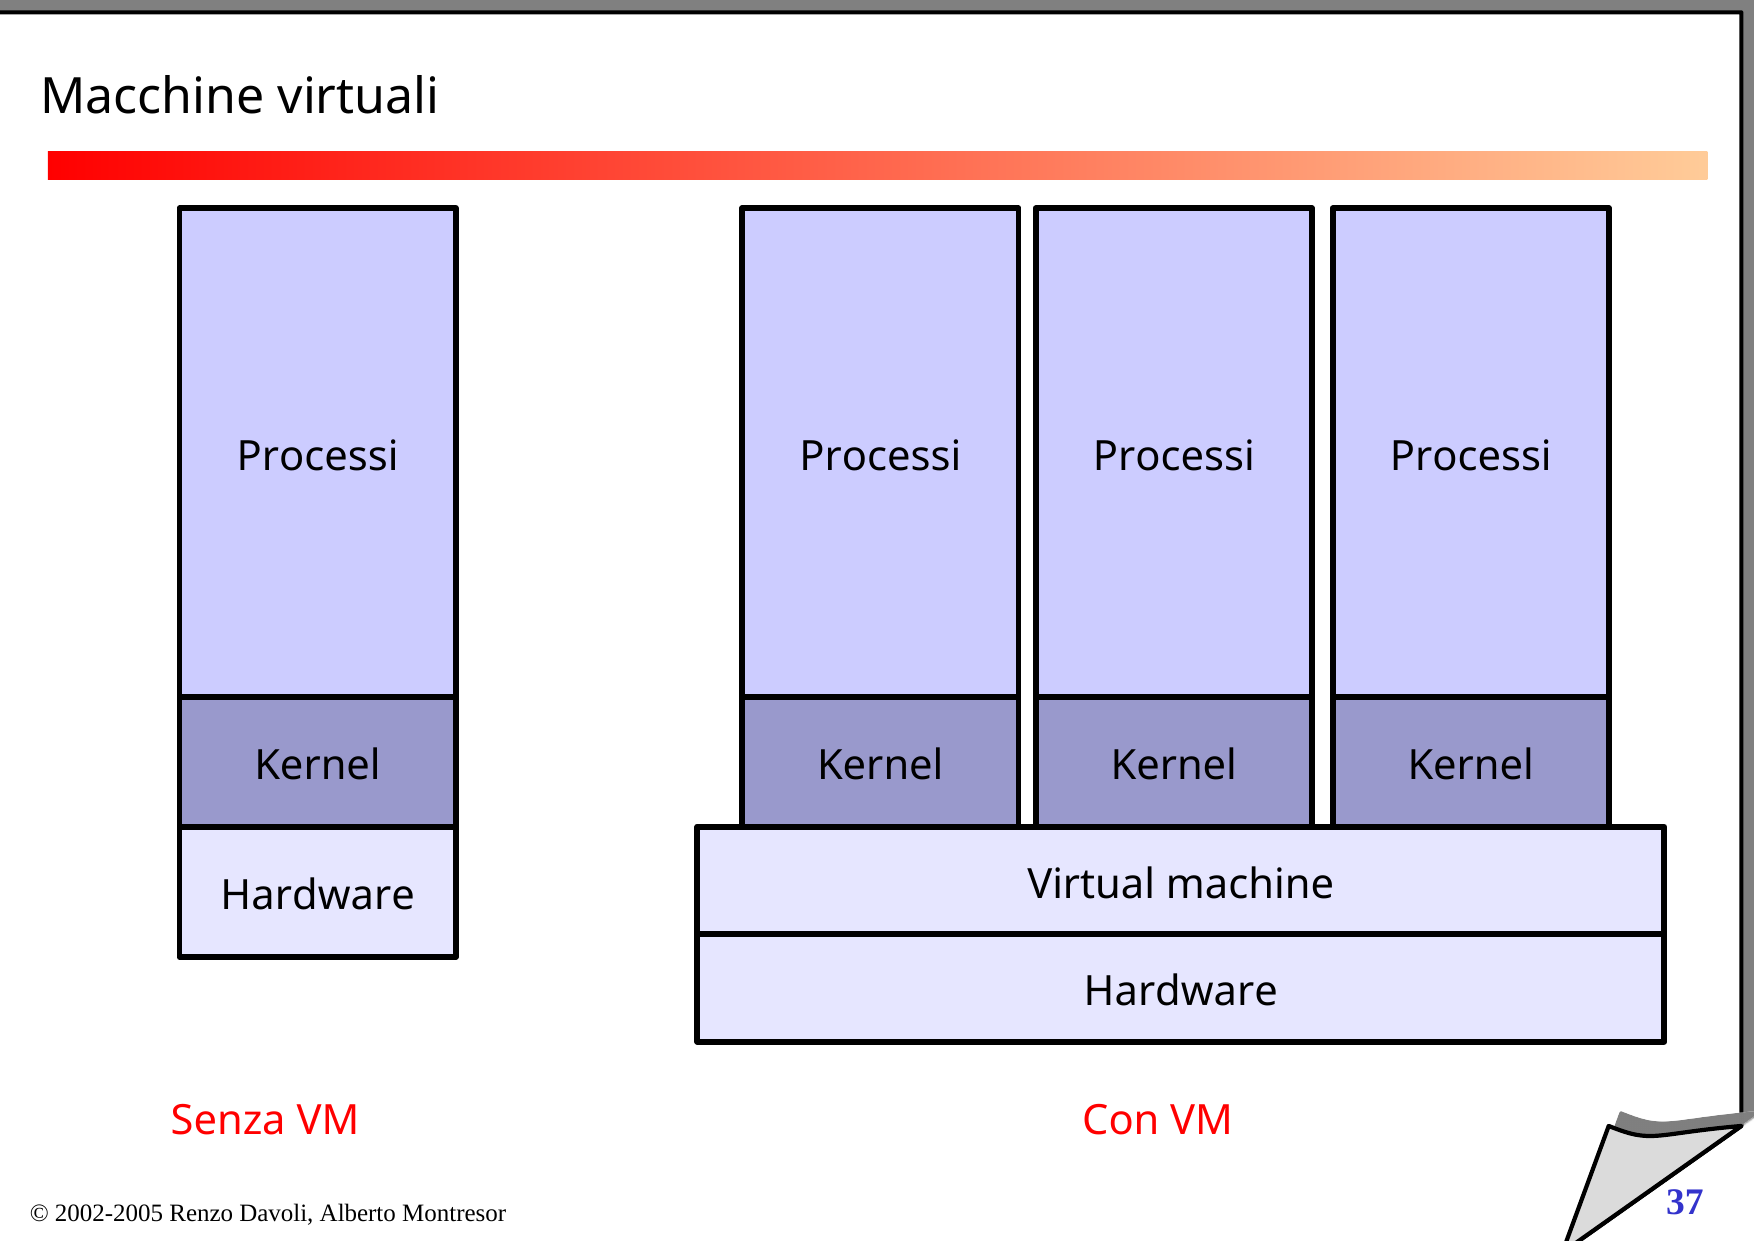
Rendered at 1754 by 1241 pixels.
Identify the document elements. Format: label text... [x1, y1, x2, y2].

text_box Senza VM [170, 1087, 398, 1152]
text_box Kernel [179, 696, 456, 826]
text_box Hardware [697, 935, 1665, 1042]
text_box Virtual machine [697, 826, 1665, 935]
title Macchine virtuali [40, 49, 1714, 144]
text_box Processi [1332, 208, 1609, 696]
text_box Processi [179, 208, 456, 696]
text_box Processi [742, 208, 1019, 696]
text_box Kernel [1035, 696, 1312, 826]
text_box Processi [1035, 208, 1312, 696]
text_box Kernel [1332, 696, 1609, 826]
text_box Kernel [742, 696, 1019, 826]
text_box Con VM [1082, 1087, 1253, 1152]
text_box Hardware [179, 826, 456, 957]
